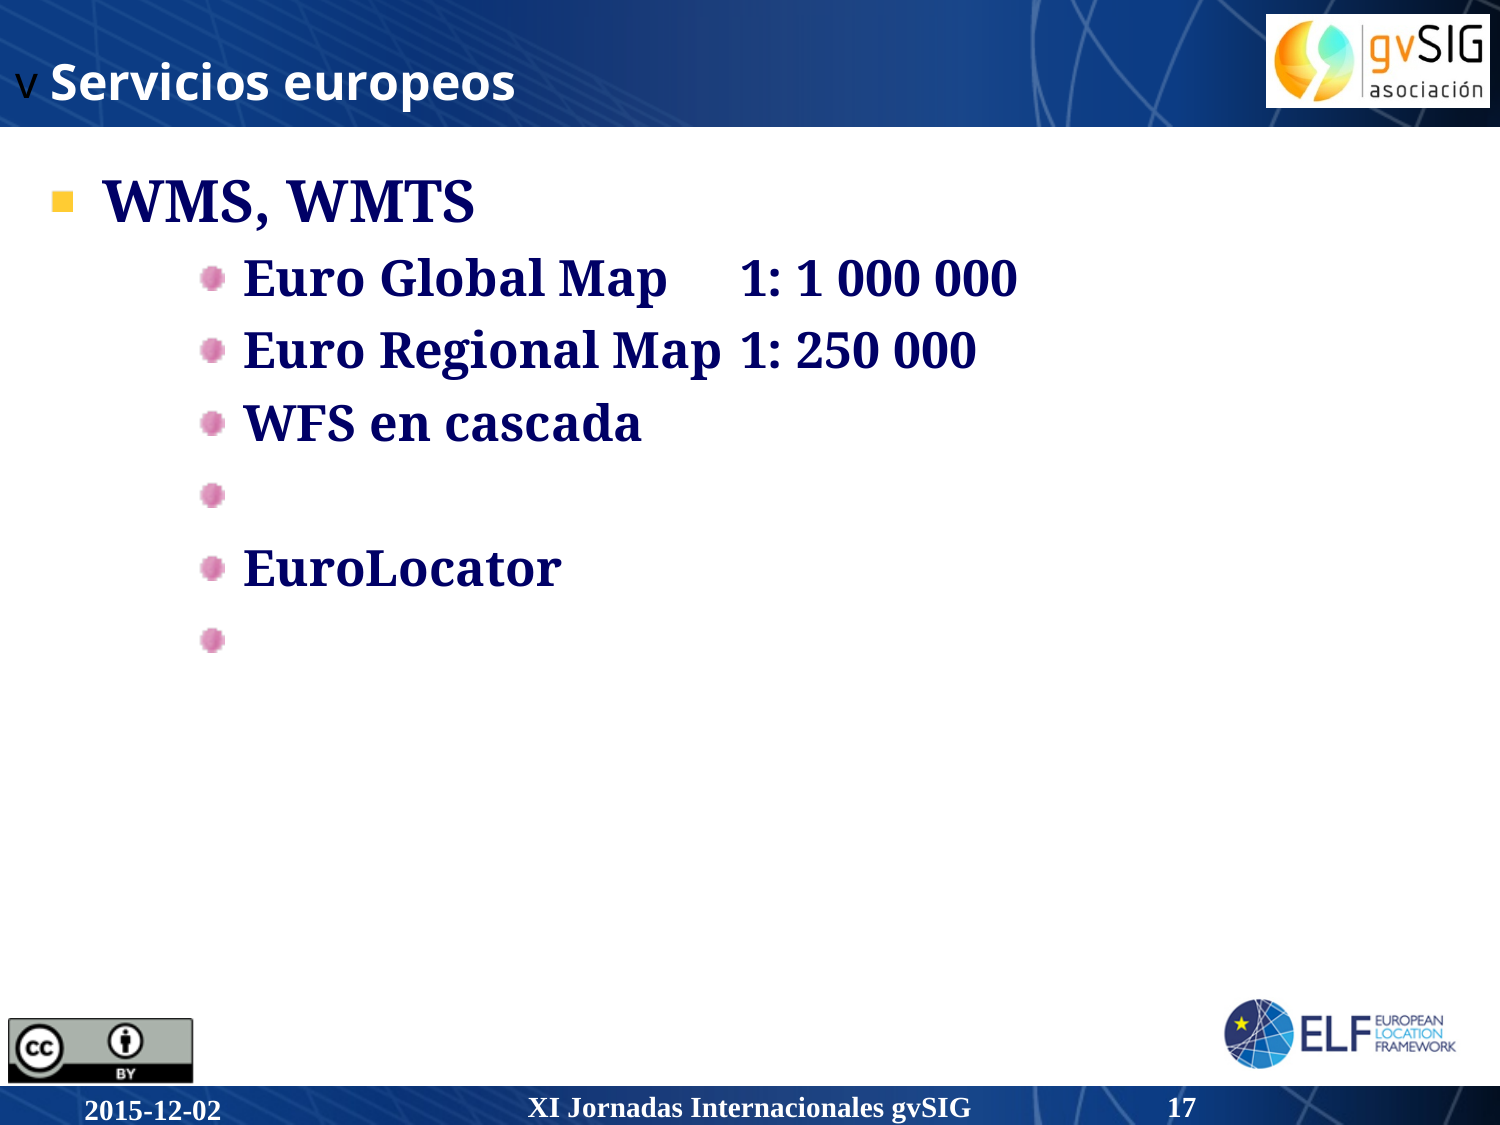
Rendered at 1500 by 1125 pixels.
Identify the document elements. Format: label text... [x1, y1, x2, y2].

list WMS, WMTS Euro Global Map 1: 1 000 000 Euro Regional Map 1: 250 000 WFS en cascada EuroLocator [31, 156, 1465, 973]
title Servicios europeos [0, 43, 1276, 107]
